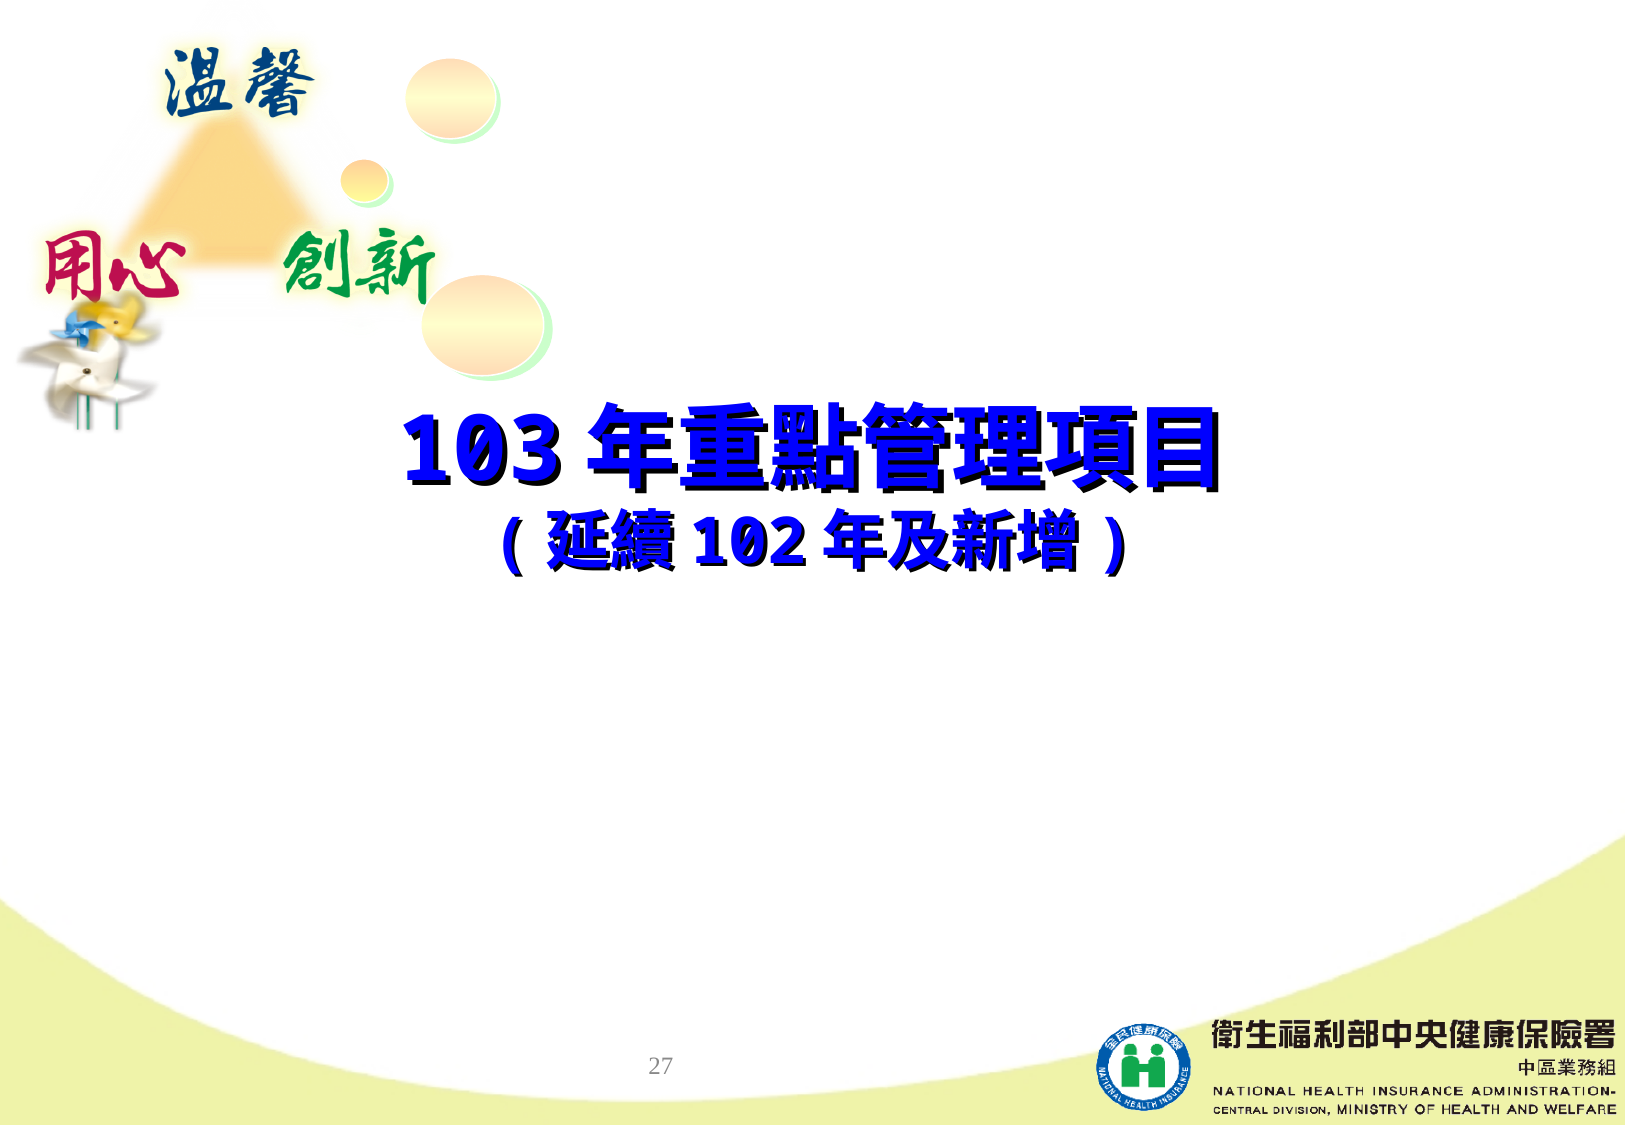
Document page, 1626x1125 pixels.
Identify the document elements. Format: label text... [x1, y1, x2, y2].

title 103年重點管理項目 (延續102年及新增) [121, 349, 1504, 693]
text_box [633, 1034, 1013, 1095]
